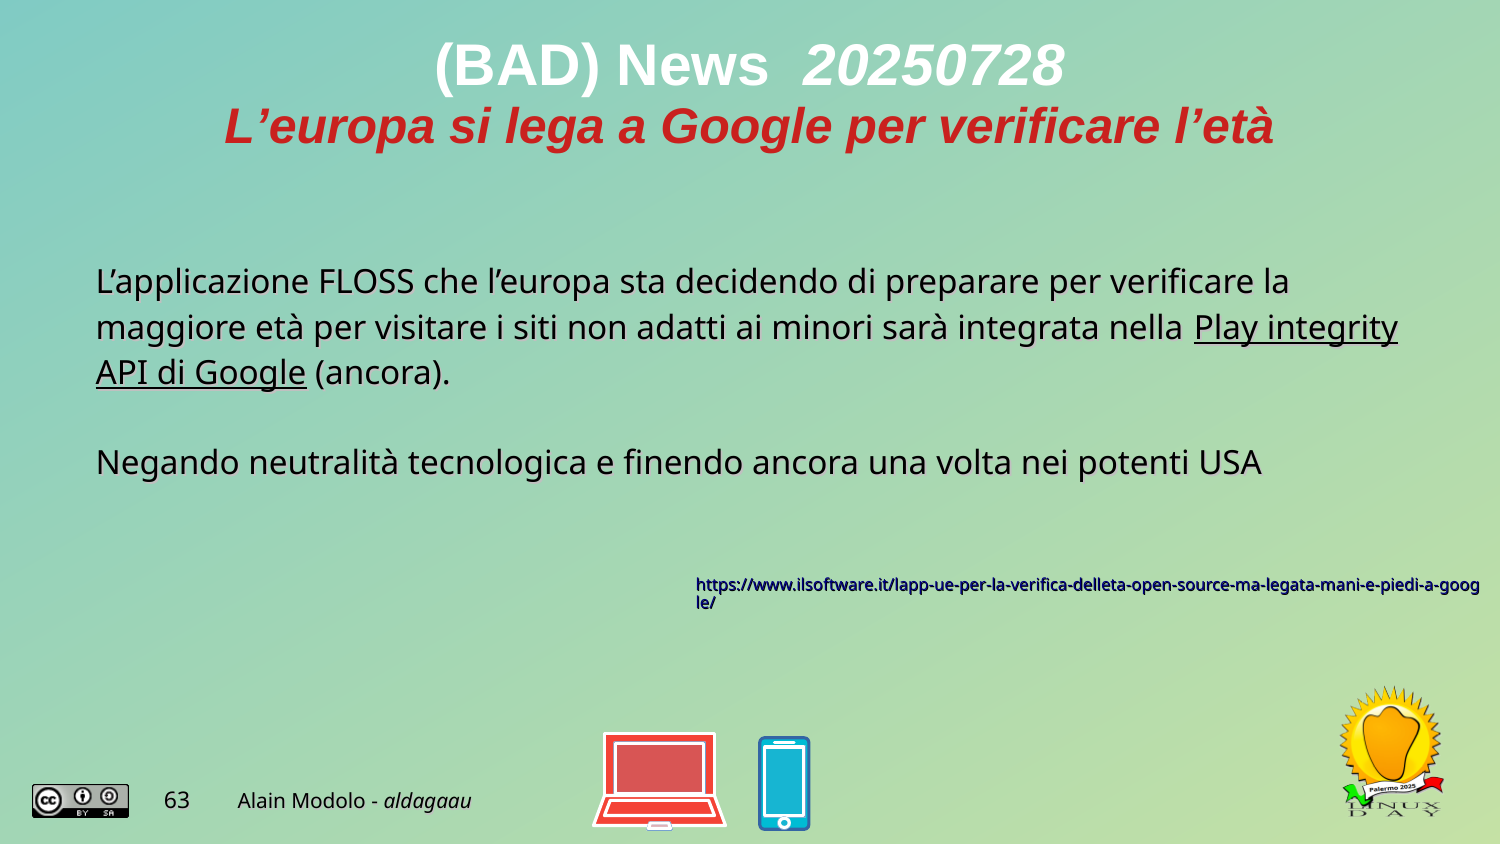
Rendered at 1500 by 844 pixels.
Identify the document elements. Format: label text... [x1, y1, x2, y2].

title (BAD) News 20250728 L’europa si lega a Google per verificare l’età [169, 0, 1331, 202]
picture [1233, 670, 1500, 844]
text_box L’applicazione FLOSS che l’europa sta decidendo di preparare per verificare la maggiore età per visitare i siti non adatti ai minori sarà integrata nella Play integrity API di Google (ancora). Negando neutralità tecnologica e finendo ancora una volta nei potenti USA [80, 251, 1437, 561]
text_box https://www.ilsoftware.it/lapp-ue-per-la-verifica-delleta-open-source-ma-legata-mani-e-piedi-a-google/ [680, 565, 1500, 623]
text_box [759, 737, 809, 830]
text_box [593, 733, 726, 829]
picture [32, 784, 129, 818]
